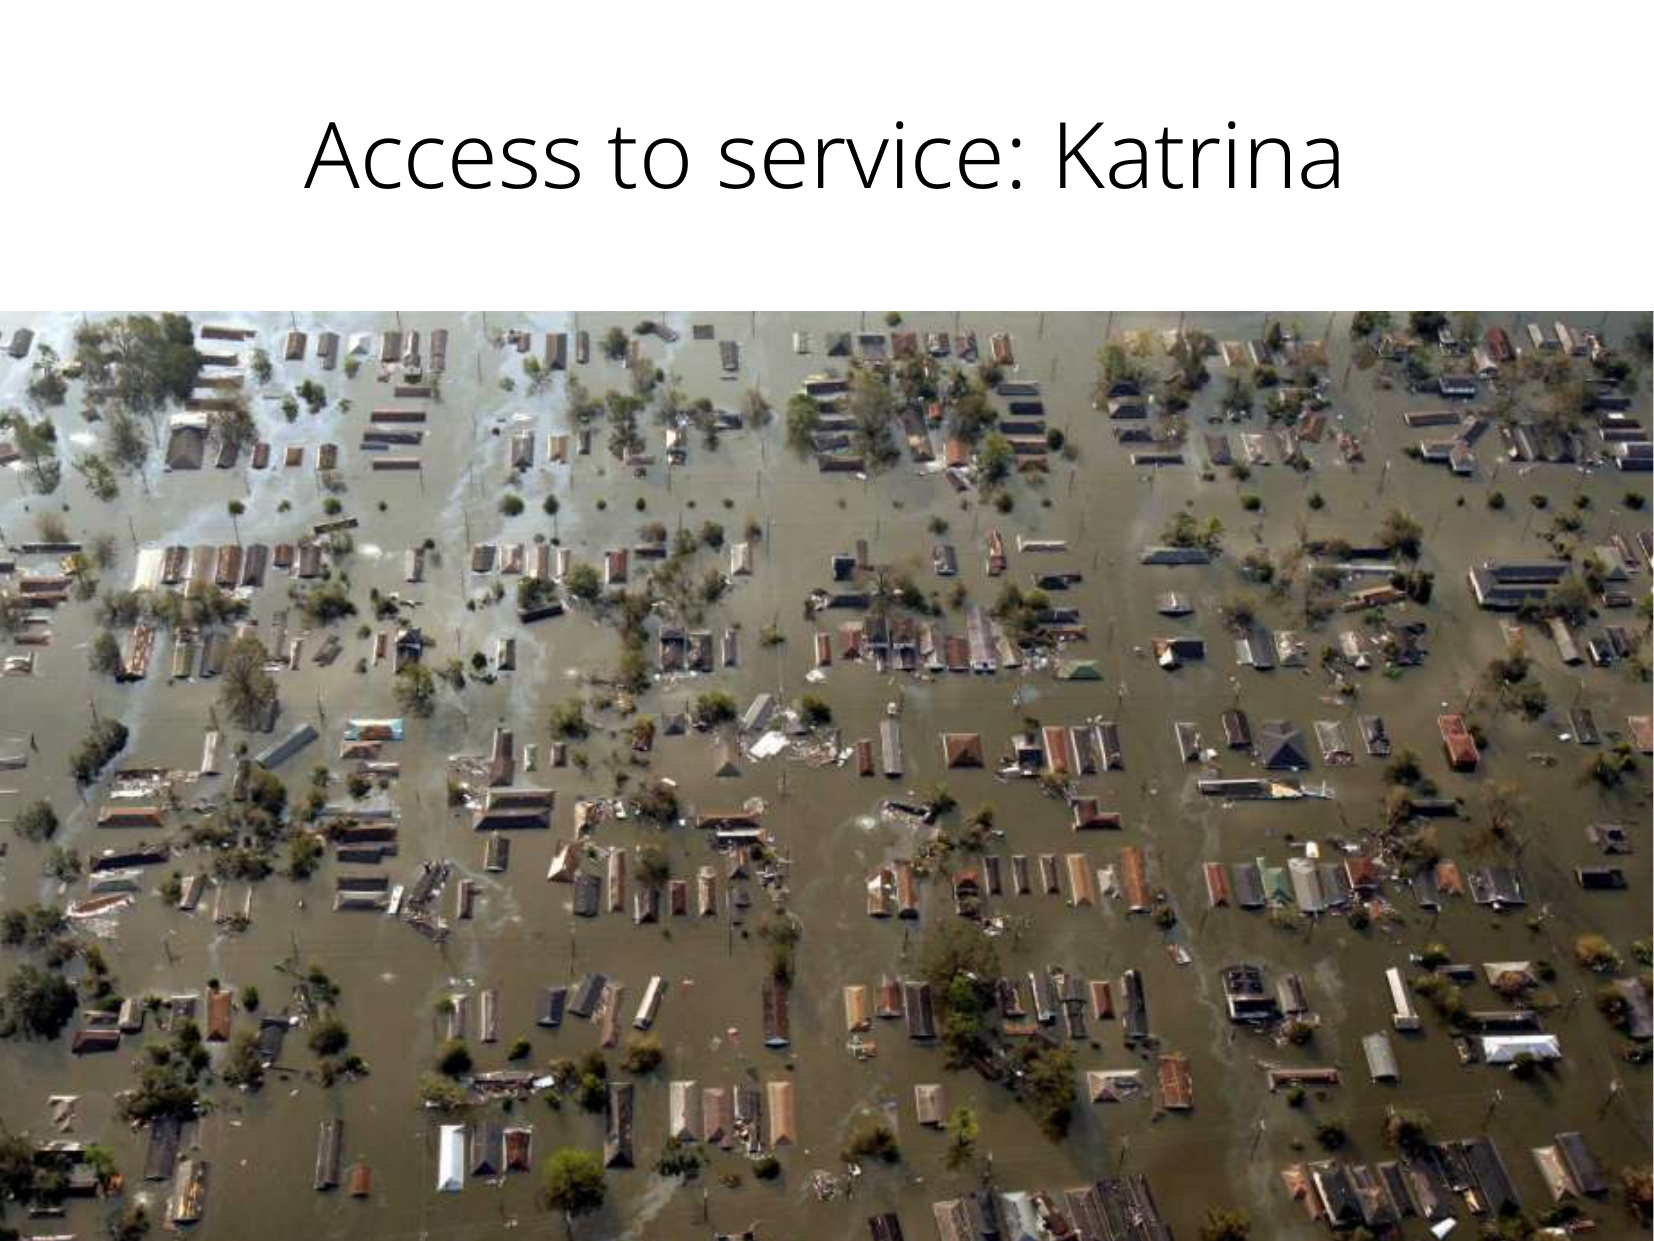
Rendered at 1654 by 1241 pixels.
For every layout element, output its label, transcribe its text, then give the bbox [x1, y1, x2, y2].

title Access to service: Katrina [82, 49, 1571, 257]
picture [0, 311, 1654, 1241]
